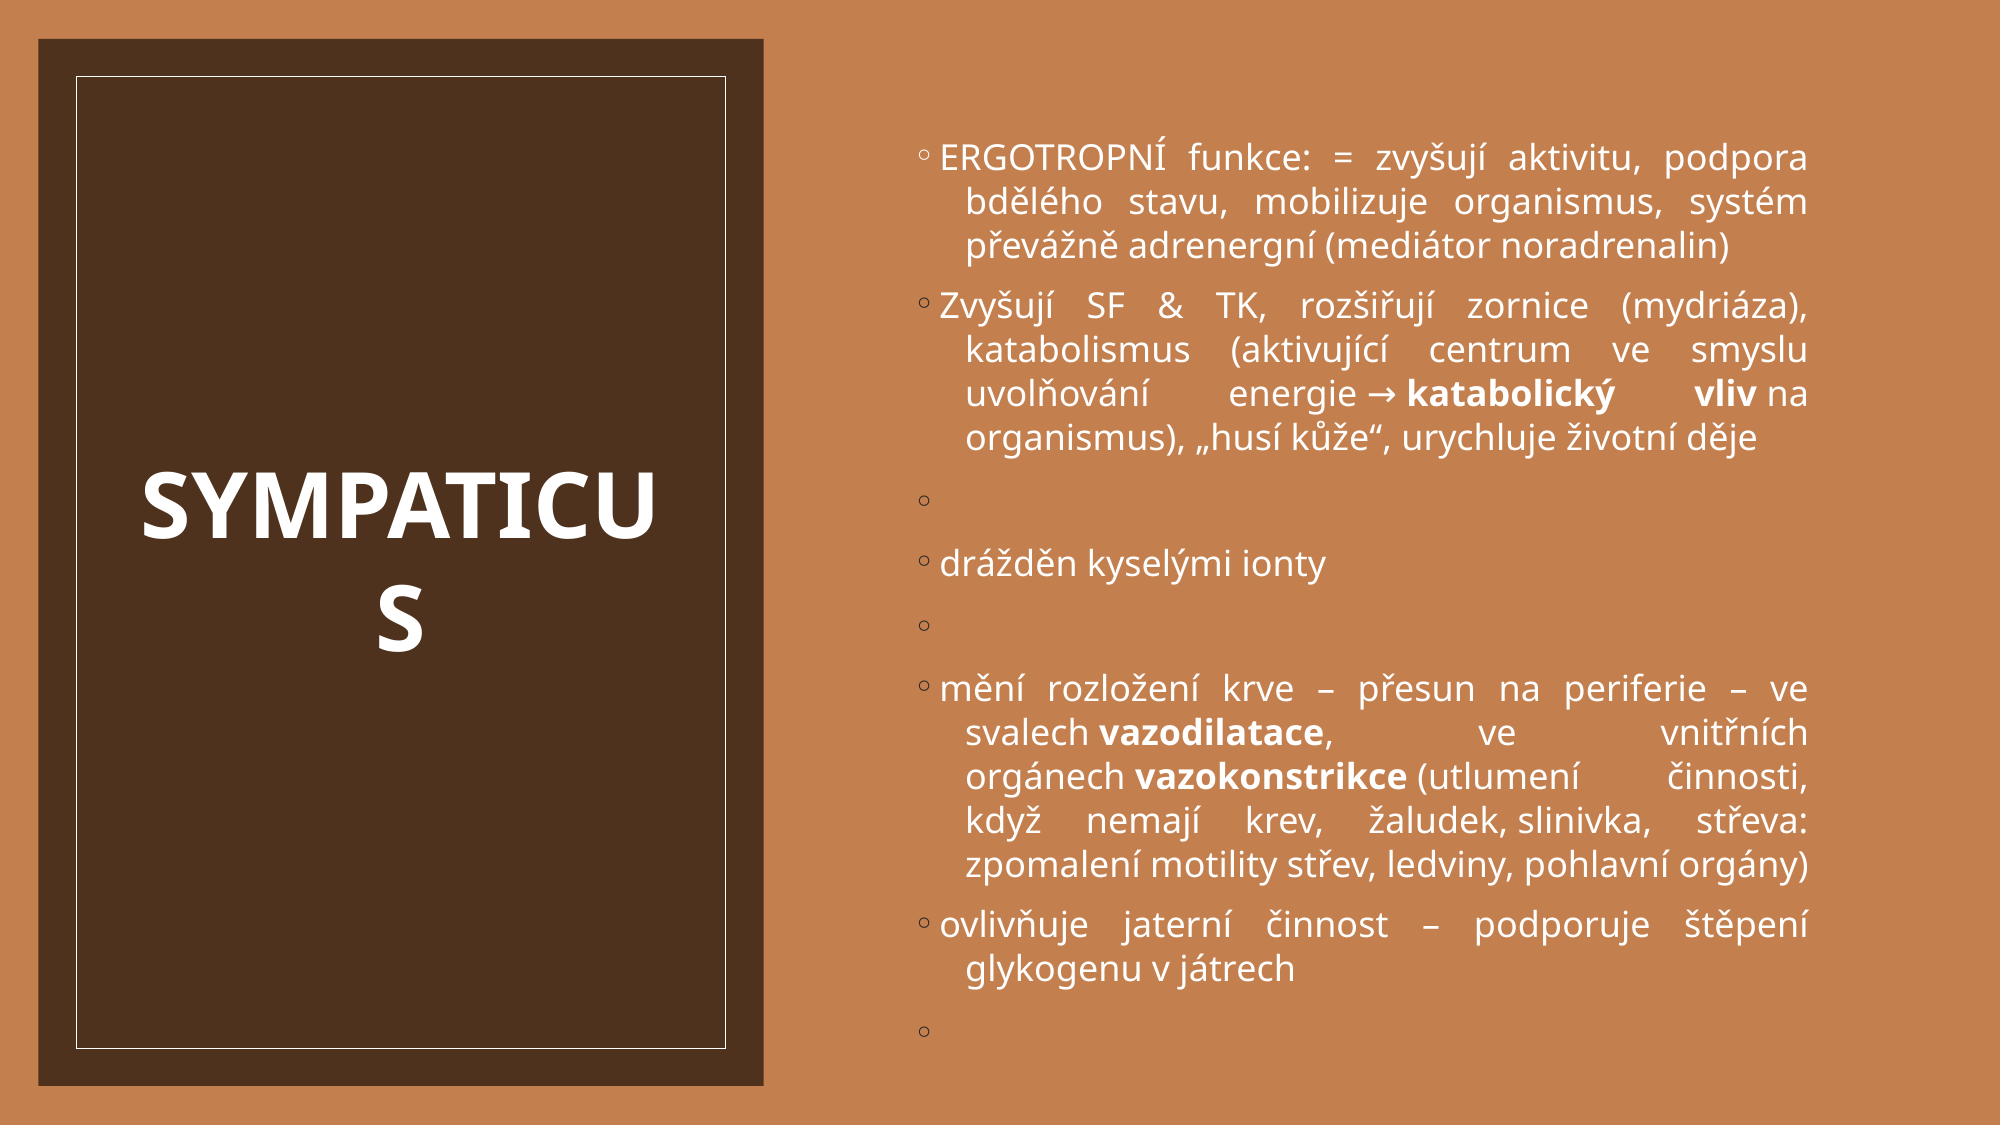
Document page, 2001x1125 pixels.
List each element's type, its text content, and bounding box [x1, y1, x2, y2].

text_box [0, 0, 2000, 1125]
list ERGOTROPNÍ funkce: = zvyšují aktivitu, podpora bdělého stavu, mobilizuje organismus, systém převážně adrenergní (mediátor noradrenalin) Zvyšují SF & TK, rozšiřují zornice (mydriáza), katabolismus (aktivující centrum ve smyslu uvolňování energie → katabolický vliv na organismus), „husí kůže“, urychluje životní děje drážděn kyselými ionty mění rozložení krve – přesun na periferie – ve svalech vazodilatace, ve vnitřních orgánech vazokonstrikce (utlumení činnosti, když nemají krev, žaludek, slinivka, střeva: zpomalení motility střev, ledviny, pohlavní orgány) ovlivňuje jaterní činnost – podporuje štěpení glykogenu v játrech [898, 127, 1825, 1026]
title SYMPATICUS [110, 143, 692, 980]
